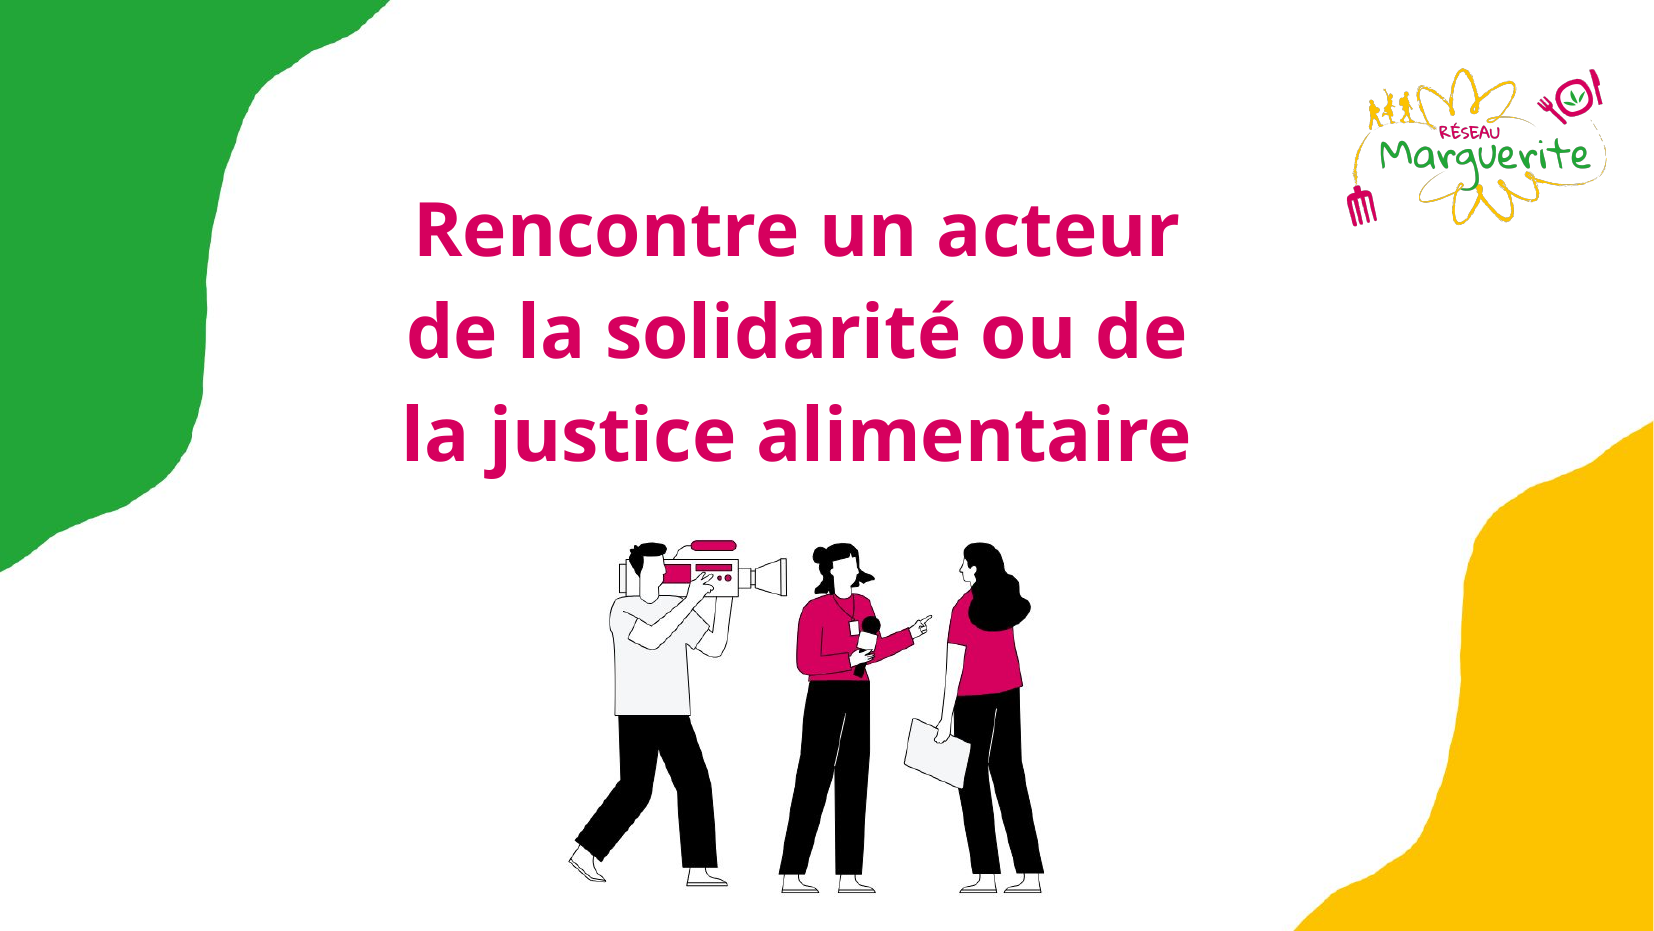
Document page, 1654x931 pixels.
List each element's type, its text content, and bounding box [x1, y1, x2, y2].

picture [0, 0, 1654, 931]
title Rencontre un acteur de la solidarité ou de la justice alimentaire [383, 168, 1211, 491]
